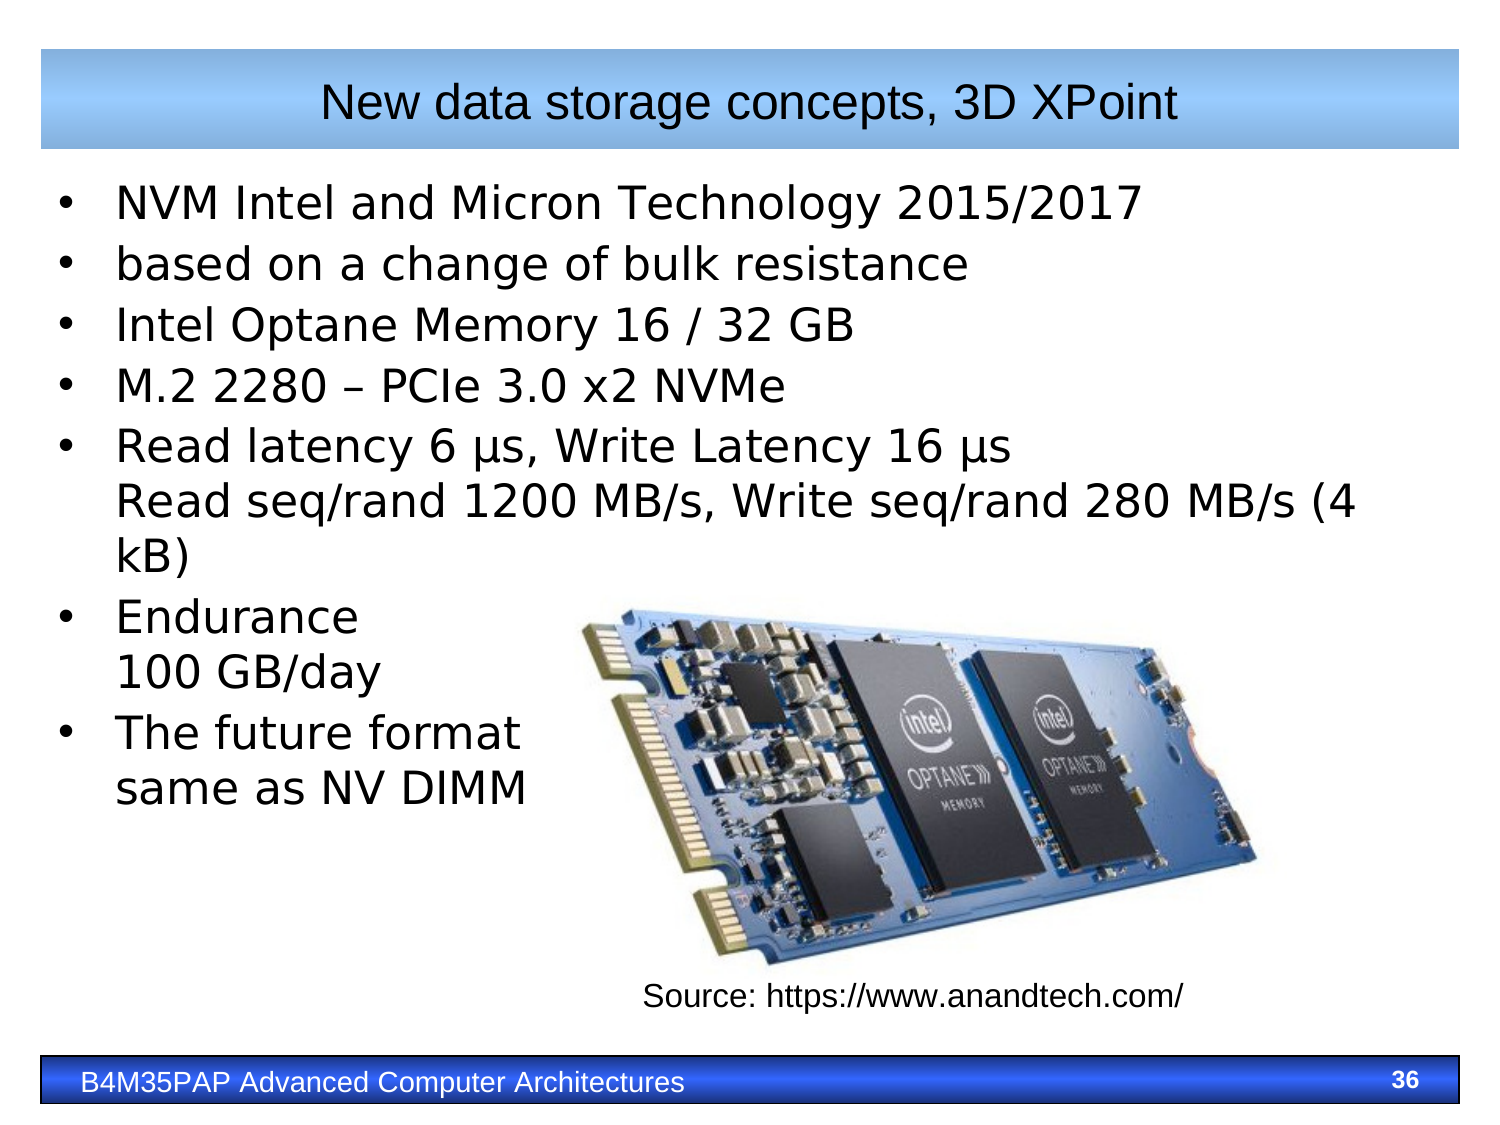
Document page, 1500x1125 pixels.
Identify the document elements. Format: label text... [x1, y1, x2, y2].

title New data storage concepts, 3D XPoint [41, 49, 1459, 149]
list NVM Intel and Micron Technology 2015/2017 based on a change of bulk resistance Intel Optane Memory 16 / 32 GB M.2 2280 – PCIe 3.0 x2 NVMe Read latency 6 µs, Write Latency 16 µs Read seq/rand 1200 MB/s, Write seq/rand 280 MB/s (4 kB) Endurance 100 GB/day The future format same as NV DIMM [44, 166, 1458, 1045]
picture [573, 590, 1337, 1005]
text_box Source: https://www.anandtech.com/ [627, 967, 1377, 1022]
